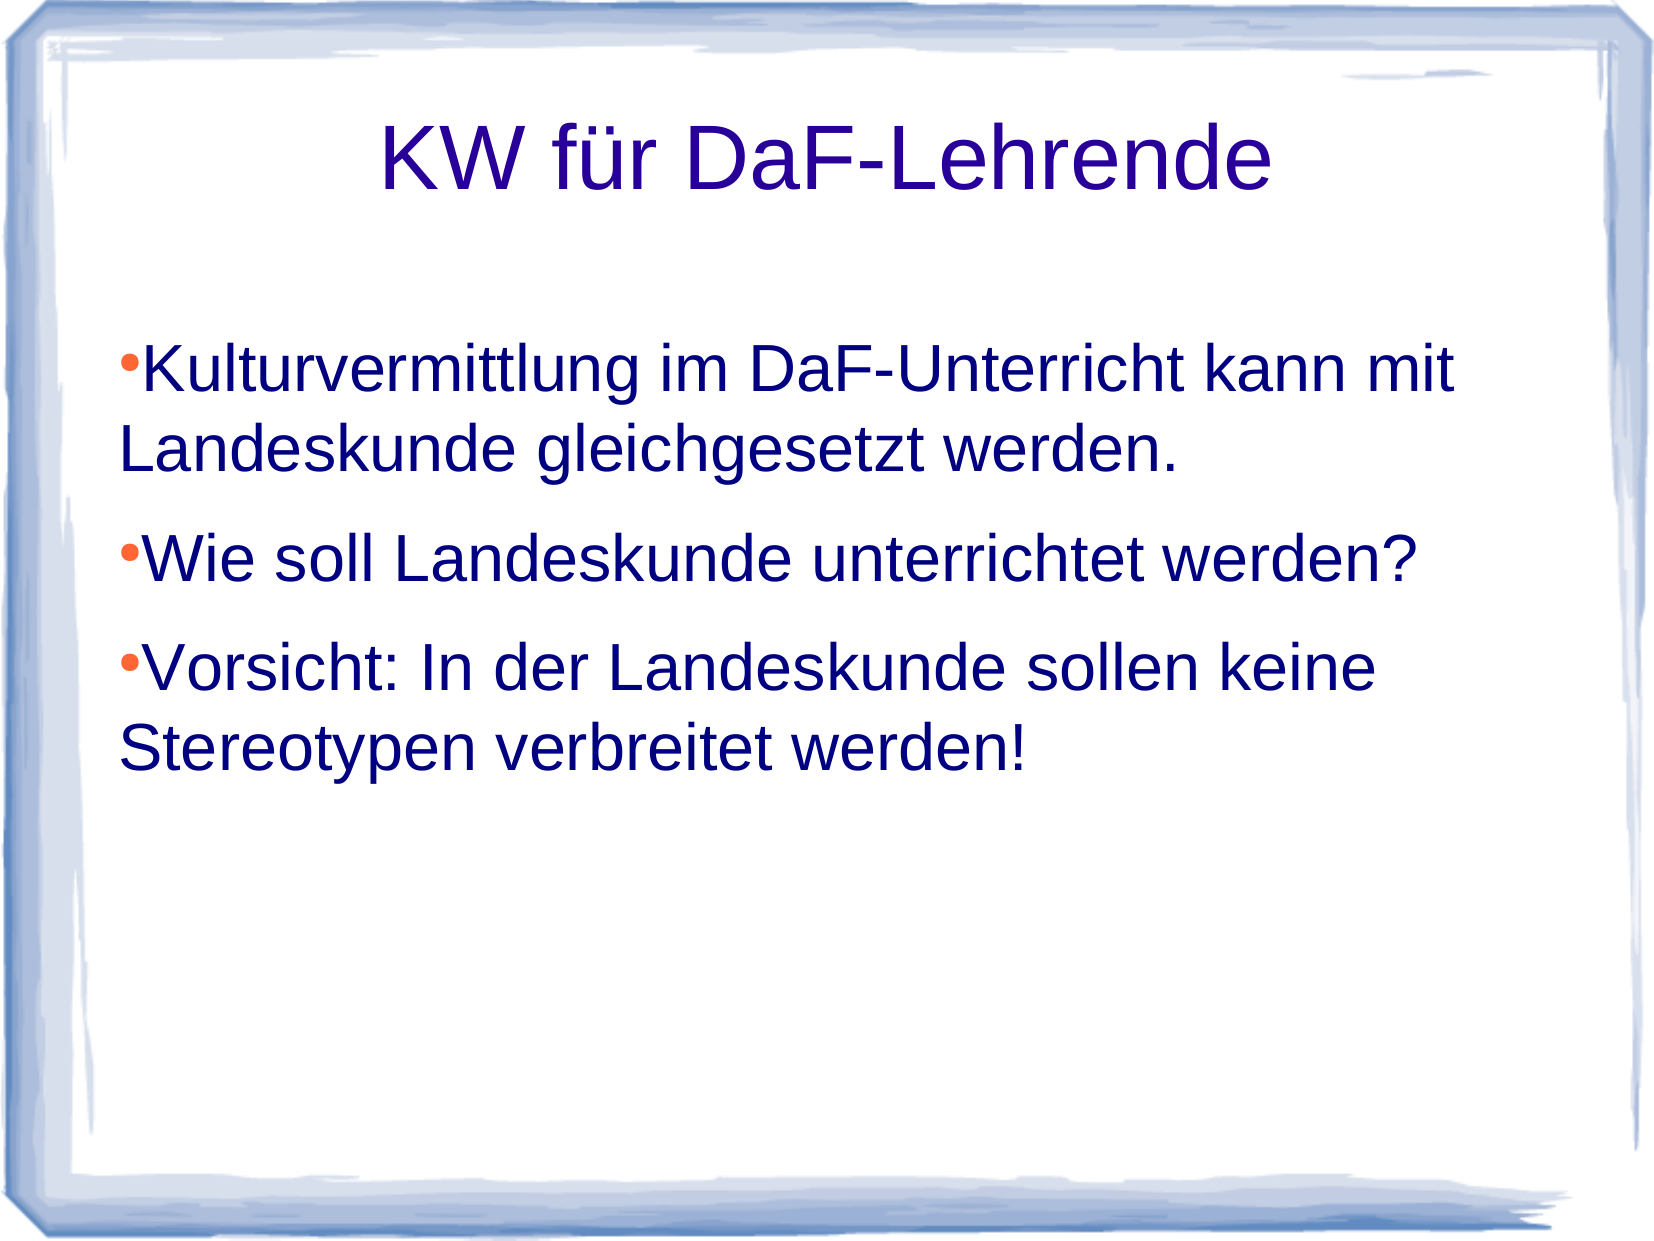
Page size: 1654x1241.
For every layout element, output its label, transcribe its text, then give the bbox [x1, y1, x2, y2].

list Kulturvermittlung im DaF-Unterricht kann mit Landeskunde gleichgesetzt werden. Wie soll Landeskunde unterrichtet werden? Vorsicht: In der Landeskunde sollen keine Stereotypen verbreitet werden! [118, 324, 1571, 1004]
title KW für DaF-Lehrende [82, 49, 1571, 257]
